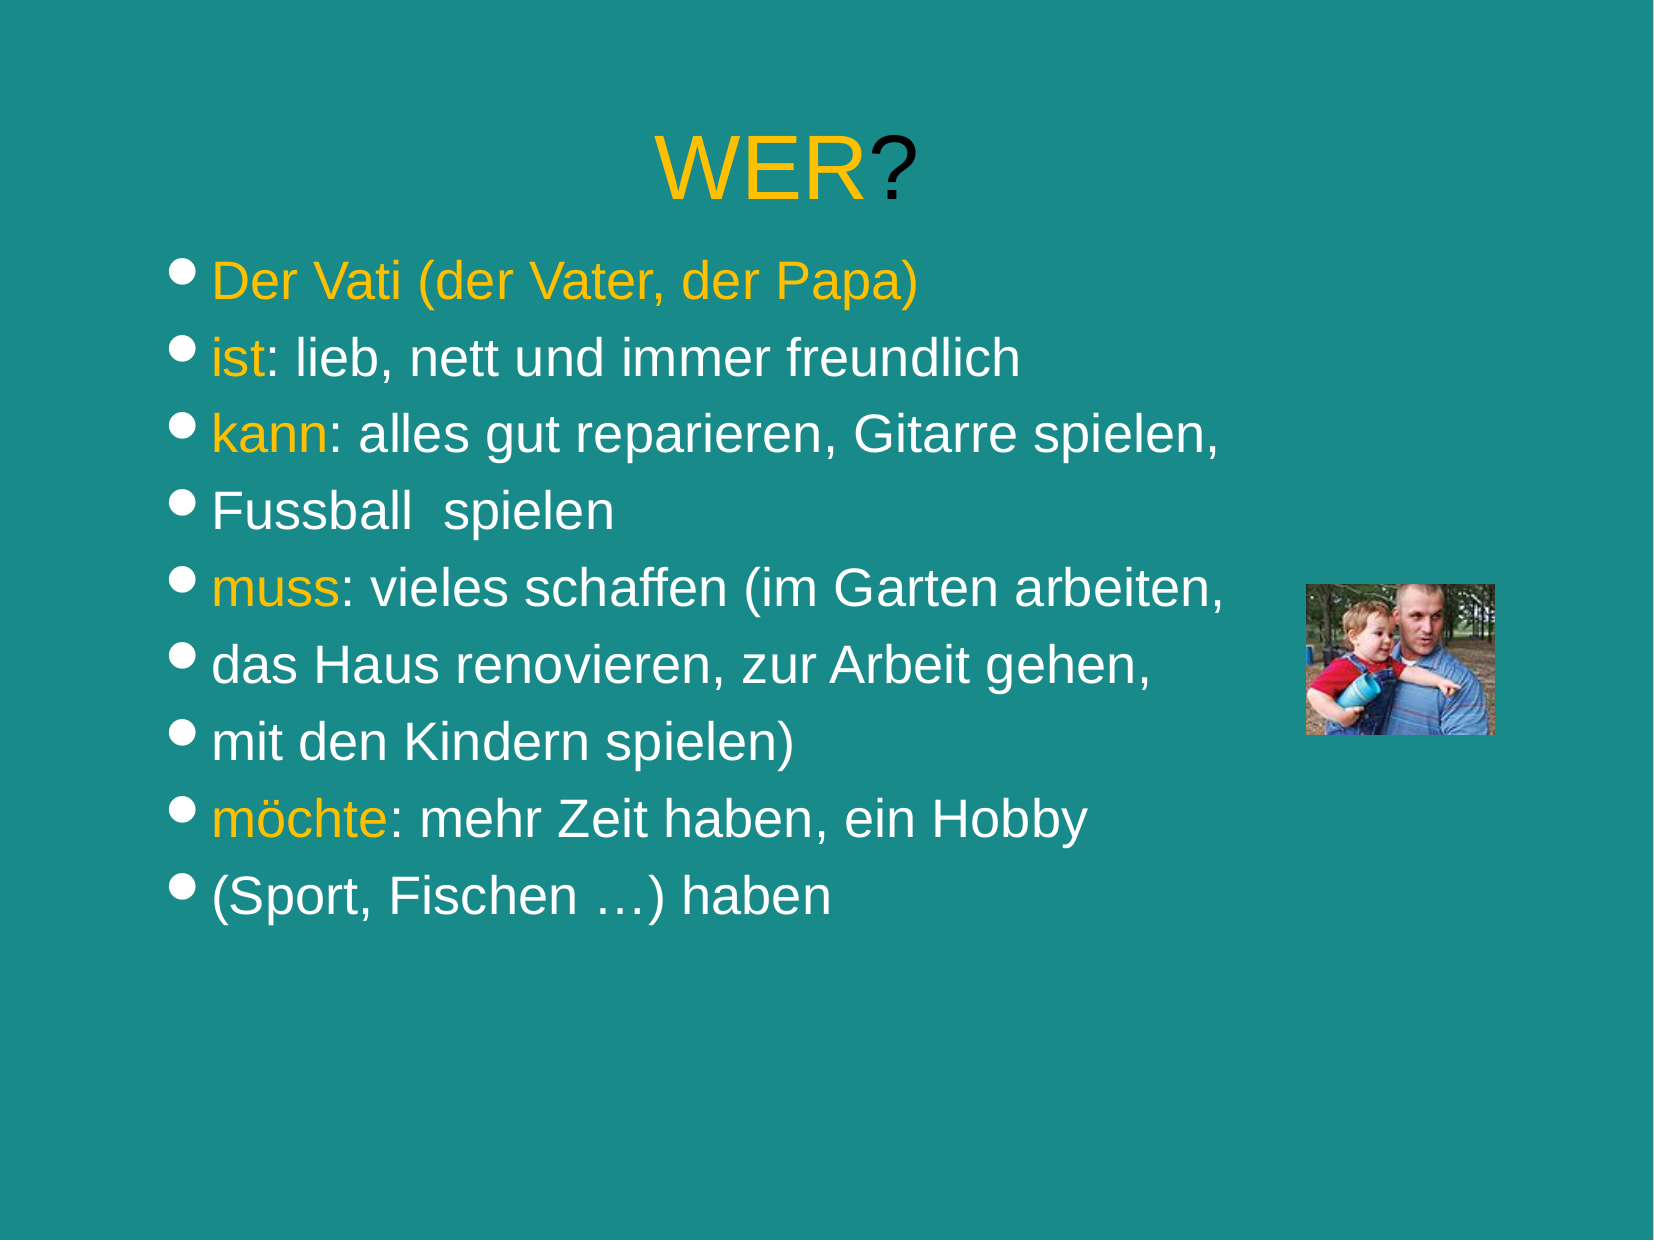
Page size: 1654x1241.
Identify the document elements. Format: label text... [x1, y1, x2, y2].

picture [1306, 584, 1495, 735]
list Der Vati (der Vater, der Papa) ist: lieb, nett und immer freundlich kann: alles gut reparieren, Gitarre spielen, Fussball spielen muss: vieles schaffen (im Garten arbeiten, das Haus renovieren, zur Arbeit gehen, mit den Kindern spielen) möchte: mehr Zeit haben, ein Hobby (Sport, Fischen …) haben [150, 237, 1426, 988]
title WER? [150, 44, 1426, 233]
